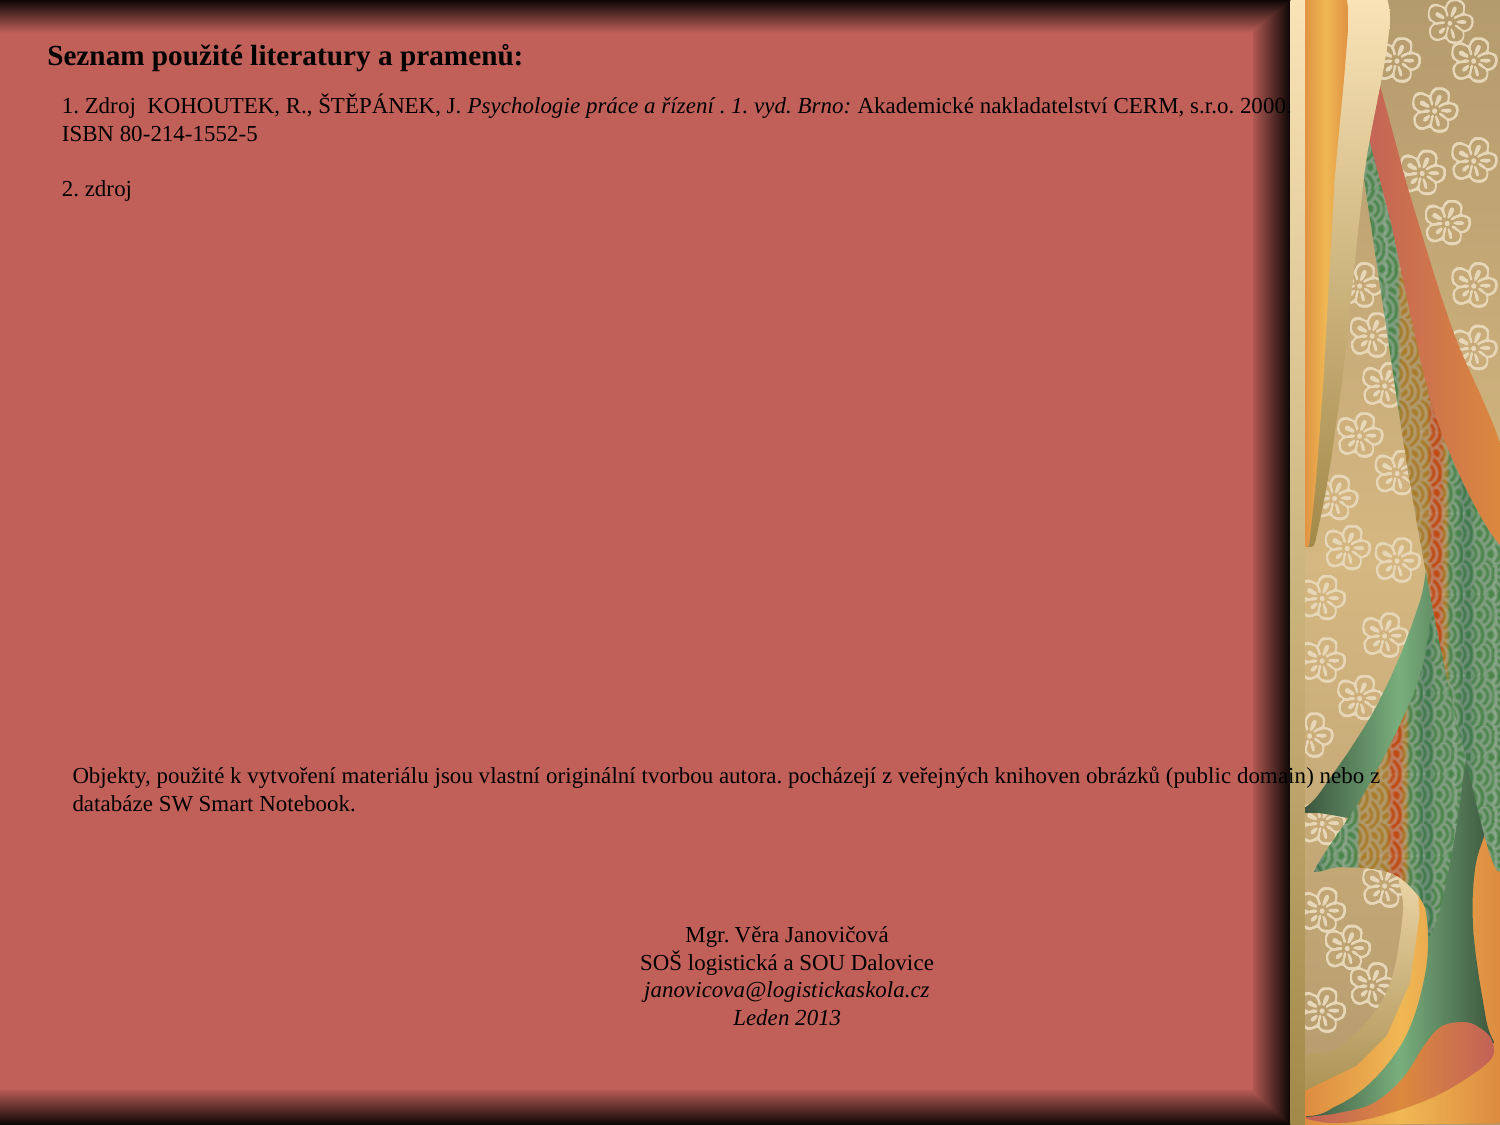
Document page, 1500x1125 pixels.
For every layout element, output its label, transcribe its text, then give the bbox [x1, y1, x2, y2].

text_box Seznam použité literatury a pramenů: [33, 29, 762, 79]
text_box 1. Zdroj KOHOUTEK, R., ŠTĚPÁNEK, J. Psychologie práce a řízení . 1. vyd. Brno: Akademické nakladatelství CERM, s.r.o. 2000. ISBN 80-214-1552-5 2. zdroj [48, 84, 1310, 209]
text_box Objekty, použité k vytvoření materiálu jsou vlastní originální tvorbou autora. pocházejí z veřejných knihoven obrázků (public domain) nebo z databáze SW Smart Notebook. [58, 753, 1442, 823]
text_box Mgr. Věra Janovičová SOŠ logistická a SOU Dalovice janovicova@logistickaskola.cz Leden 2013 [494, 913, 1080, 1041]
